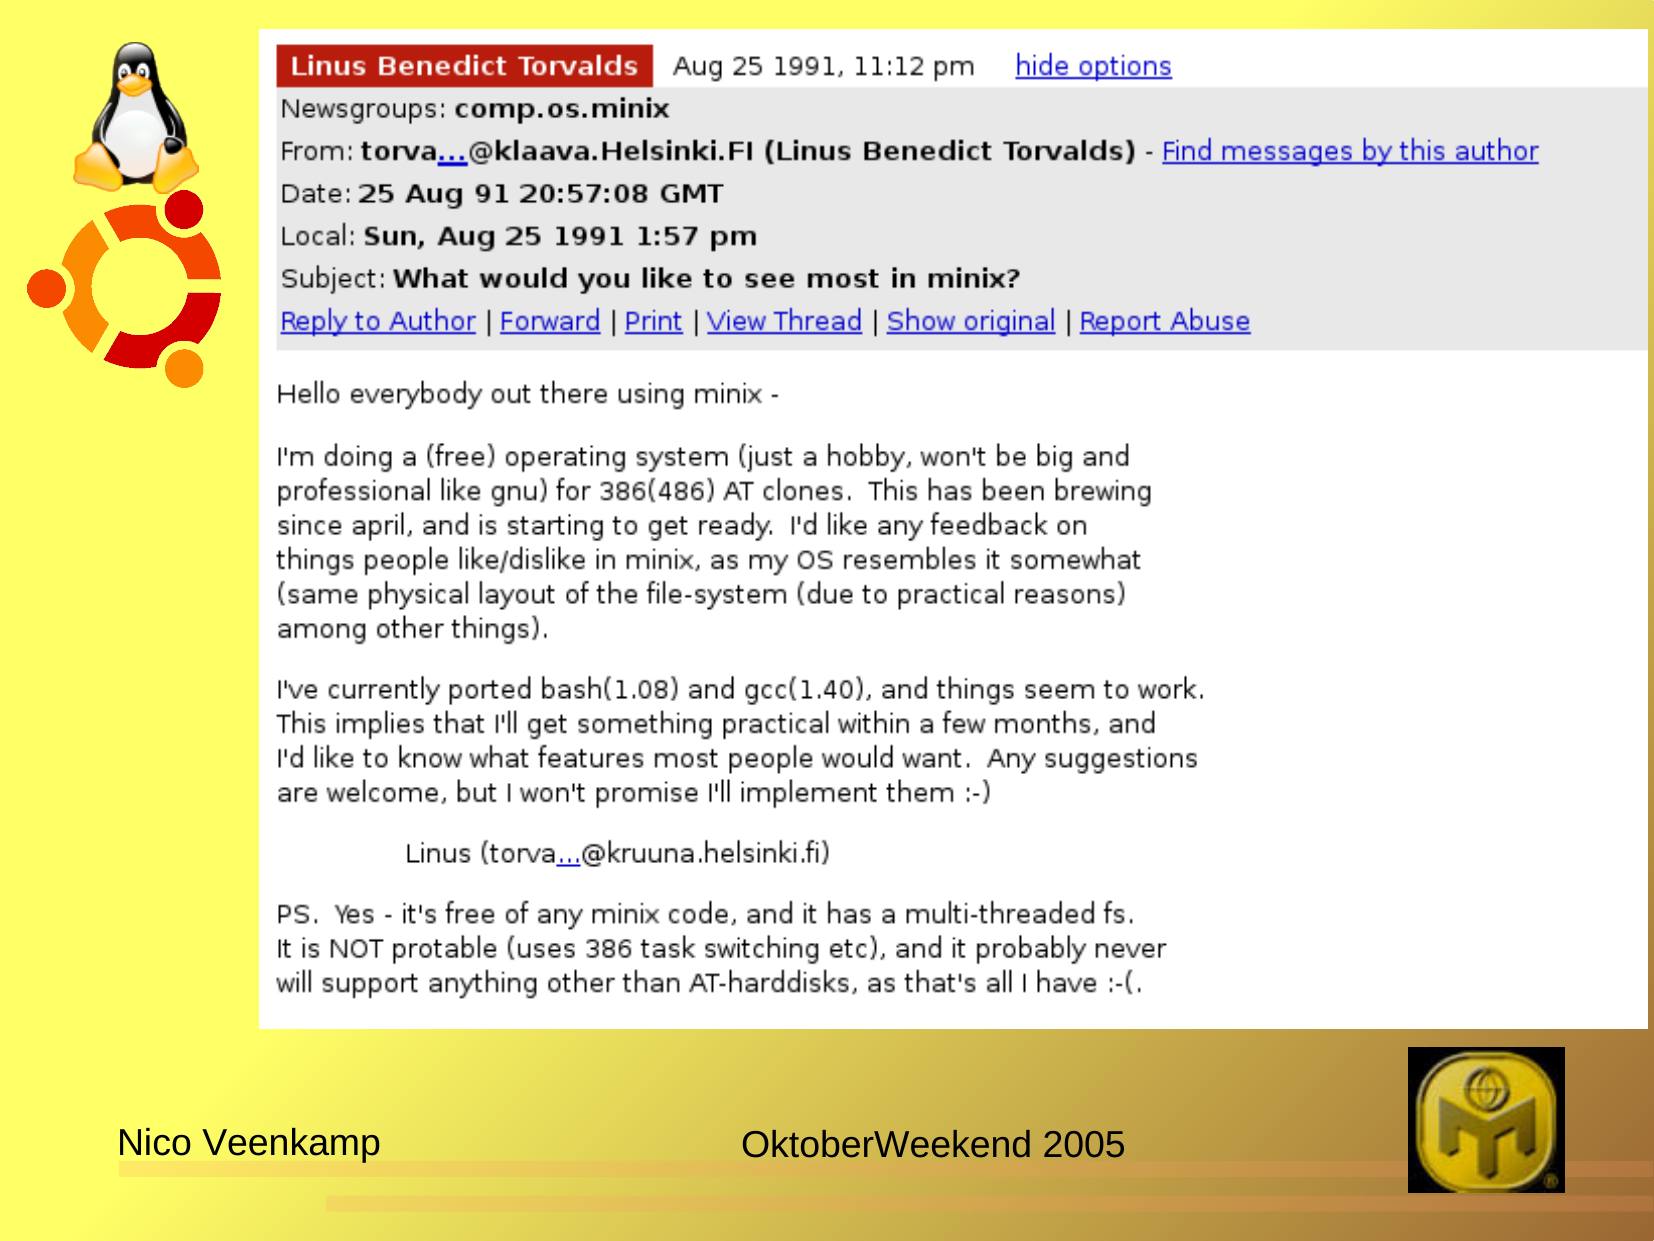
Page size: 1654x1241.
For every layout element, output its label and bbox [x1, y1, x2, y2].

picture [27, 42, 222, 388]
picture [259, 29, 1648, 1029]
picture [1408, 1047, 1565, 1193]
